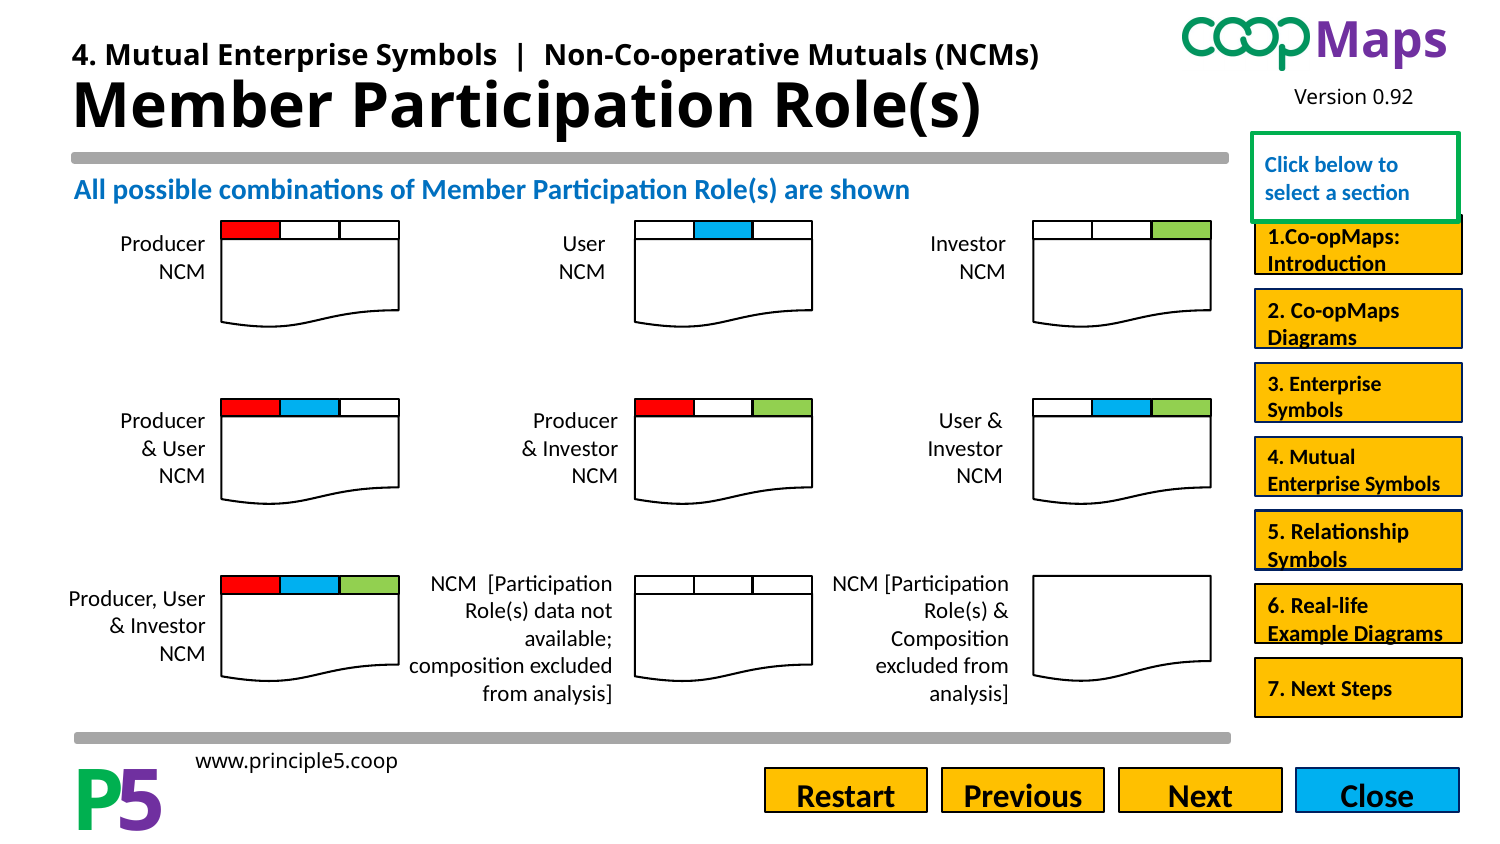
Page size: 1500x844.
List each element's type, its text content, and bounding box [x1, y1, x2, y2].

text_box Previous [942, 767, 1105, 813]
text_box User & Investor NCM [912, 398, 1020, 498]
text_box NCM [Participation Role(s) & Composition excluded from analysis] [817, 561, 1027, 716]
text_box [634, 576, 813, 681]
text_box [74, 154, 1226, 161]
text_box [221, 576, 394, 681]
text_box 7. Next Steps [1254, 658, 1462, 718]
text_box 4. Mutual Enterprise Symbols | Non-Co-operative Mutuals (NCMs) [59, 29, 1026, 78]
text_box Investor NCM [915, 221, 1023, 293]
text_box 5 [103, 744, 199, 827]
text_box [634, 399, 813, 504]
text_box Next [1119, 767, 1282, 813]
text_box www.principle5.coop [177, 744, 473, 783]
text_box Producer & User NCM [105, 398, 222, 498]
text_box 1.Co-opMaps: Introduction [1254, 215, 1462, 275]
text_box User NCM [543, 221, 622, 293]
text_box [76, 735, 1229, 742]
text_box Version 0.92 [1281, 73, 1459, 119]
text_box 6. Real-life Example Diagrams [1254, 584, 1462, 644]
text_box 2. Co-opMaps Diagrams [1254, 289, 1462, 349]
text_box Restart [764, 767, 928, 813]
text_box 3. Enterprise Symbols [1254, 362, 1462, 422]
text_box [221, 221, 399, 327]
text_box All possible combinations of Member Participation Role(s) are shown [59, 162, 962, 213]
text_box NCM [Participation Role(s) data not available; composition excluded from analysis] [394, 561, 630, 716]
text_box Producer, User & Investor NCM [62, 575, 215, 675]
text_box P [59, 738, 103, 827]
text_box 4. Mutual Enterprise Symbols [1254, 436, 1462, 496]
text_box [1033, 399, 1211, 504]
text_box Member Participation Role(s) [59, 78, 1003, 151]
text_box [1033, 221, 1211, 327]
picture [1181, 17, 1310, 71]
text_box 5. Relationship Symbols [1254, 510, 1462, 570]
text_box Click below to select a section [1252, 132, 1459, 222]
text_box Producer NCM [105, 221, 222, 293]
text_box [634, 221, 813, 327]
text_box Maps [1299, 0, 1460, 76]
text_box [221, 399, 399, 504]
text_box Producer & Investor NCM [506, 398, 635, 498]
text_box Close [1296, 767, 1459, 813]
text_box [1033, 575, 1211, 681]
